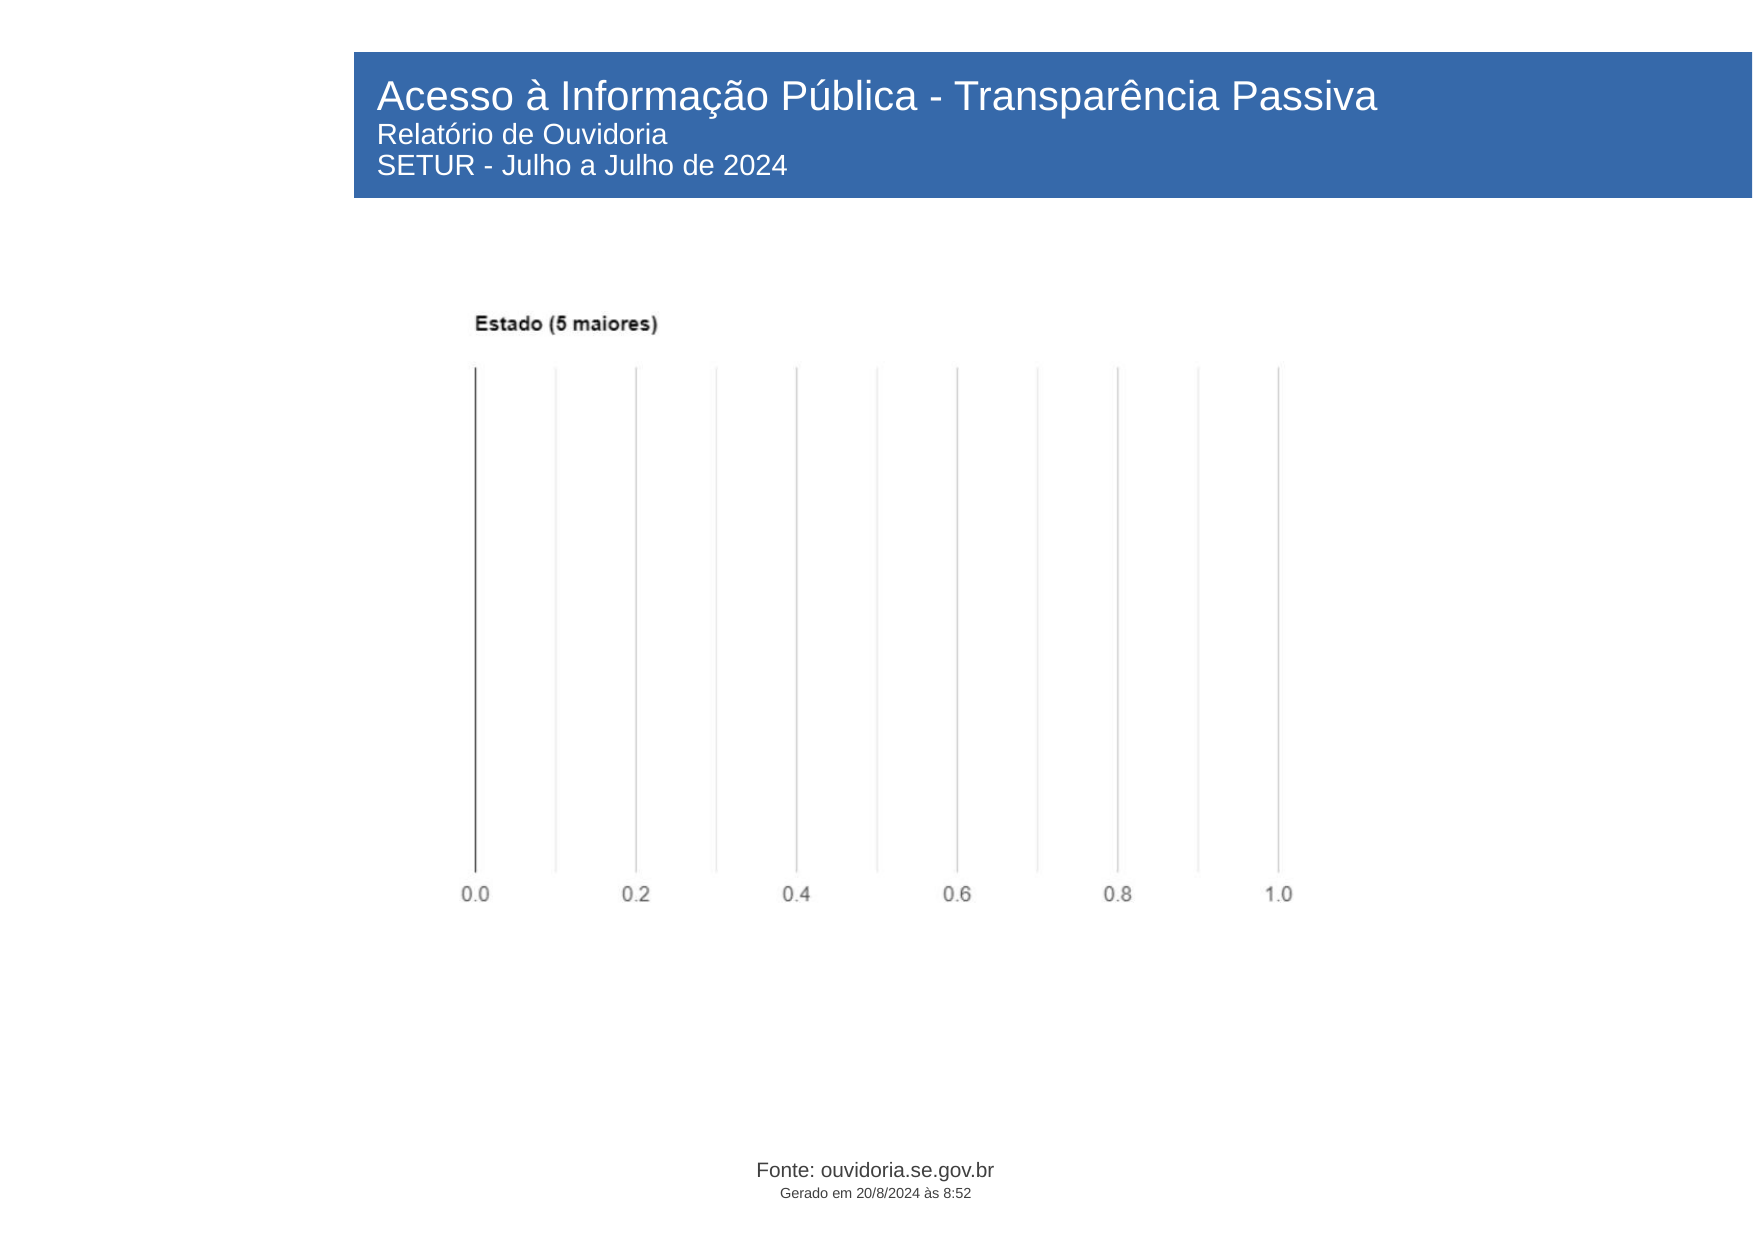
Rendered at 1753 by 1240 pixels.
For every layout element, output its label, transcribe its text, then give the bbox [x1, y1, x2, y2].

text_box Fonte: ouvidoria.se.gov.br [756, 1158, 1023, 1188]
text_box Acesso à Informação Pública - Transparência Passiva Relatório de Ouvidoria SETUR - Julho a Julho de 2024 [376, 72, 1403, 186]
text_box [227, 211, 1527, 1028]
text_box [354, 52, 1752, 198]
text_box Gerado em 20/8/2024 às 8:52 [780, 1184, 999, 1208]
